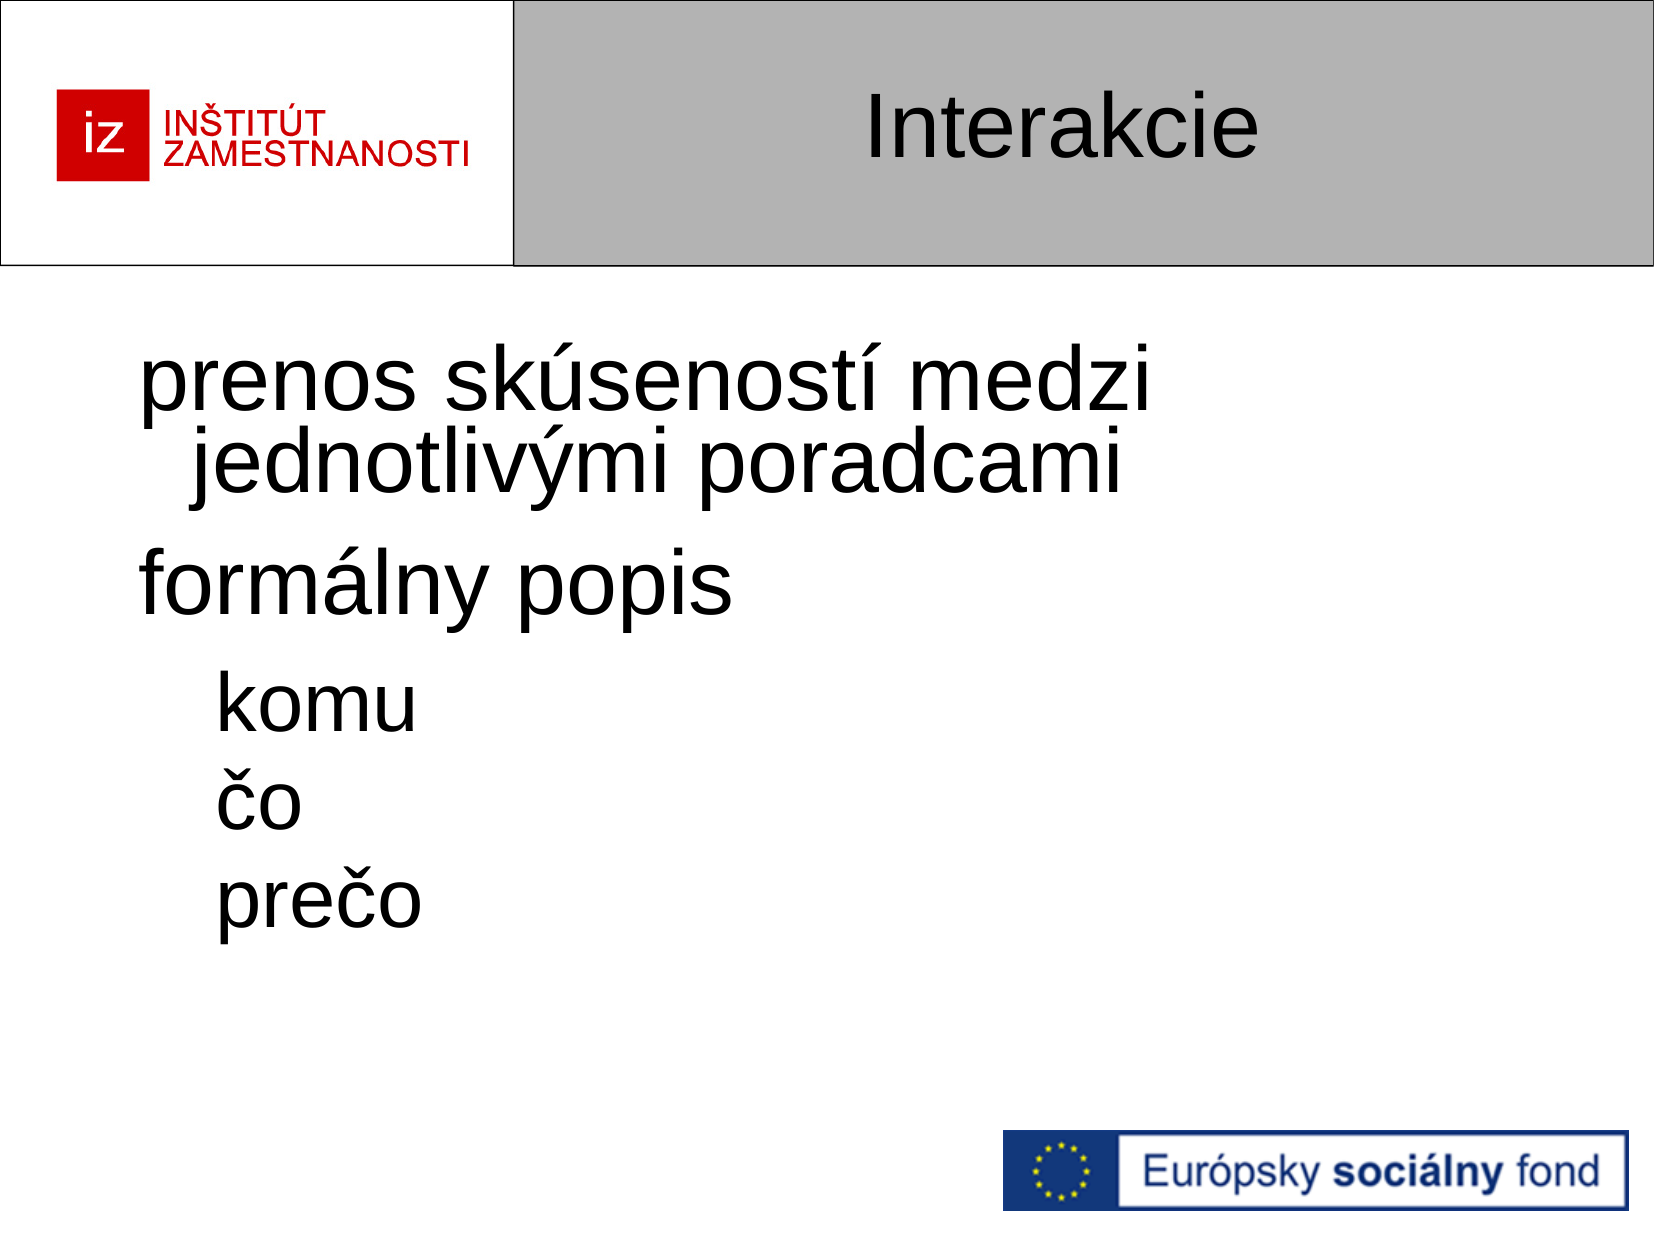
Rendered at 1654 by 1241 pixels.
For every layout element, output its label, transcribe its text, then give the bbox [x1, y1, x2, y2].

title Interakcie [561, 37, 1565, 229]
list prenos skúseností medzi jednotlivými poradcami formálny popis komu čo prečo [121, 344, 1533, 1112]
picture [1003, 1130, 1629, 1211]
picture [5, 8, 512, 257]
